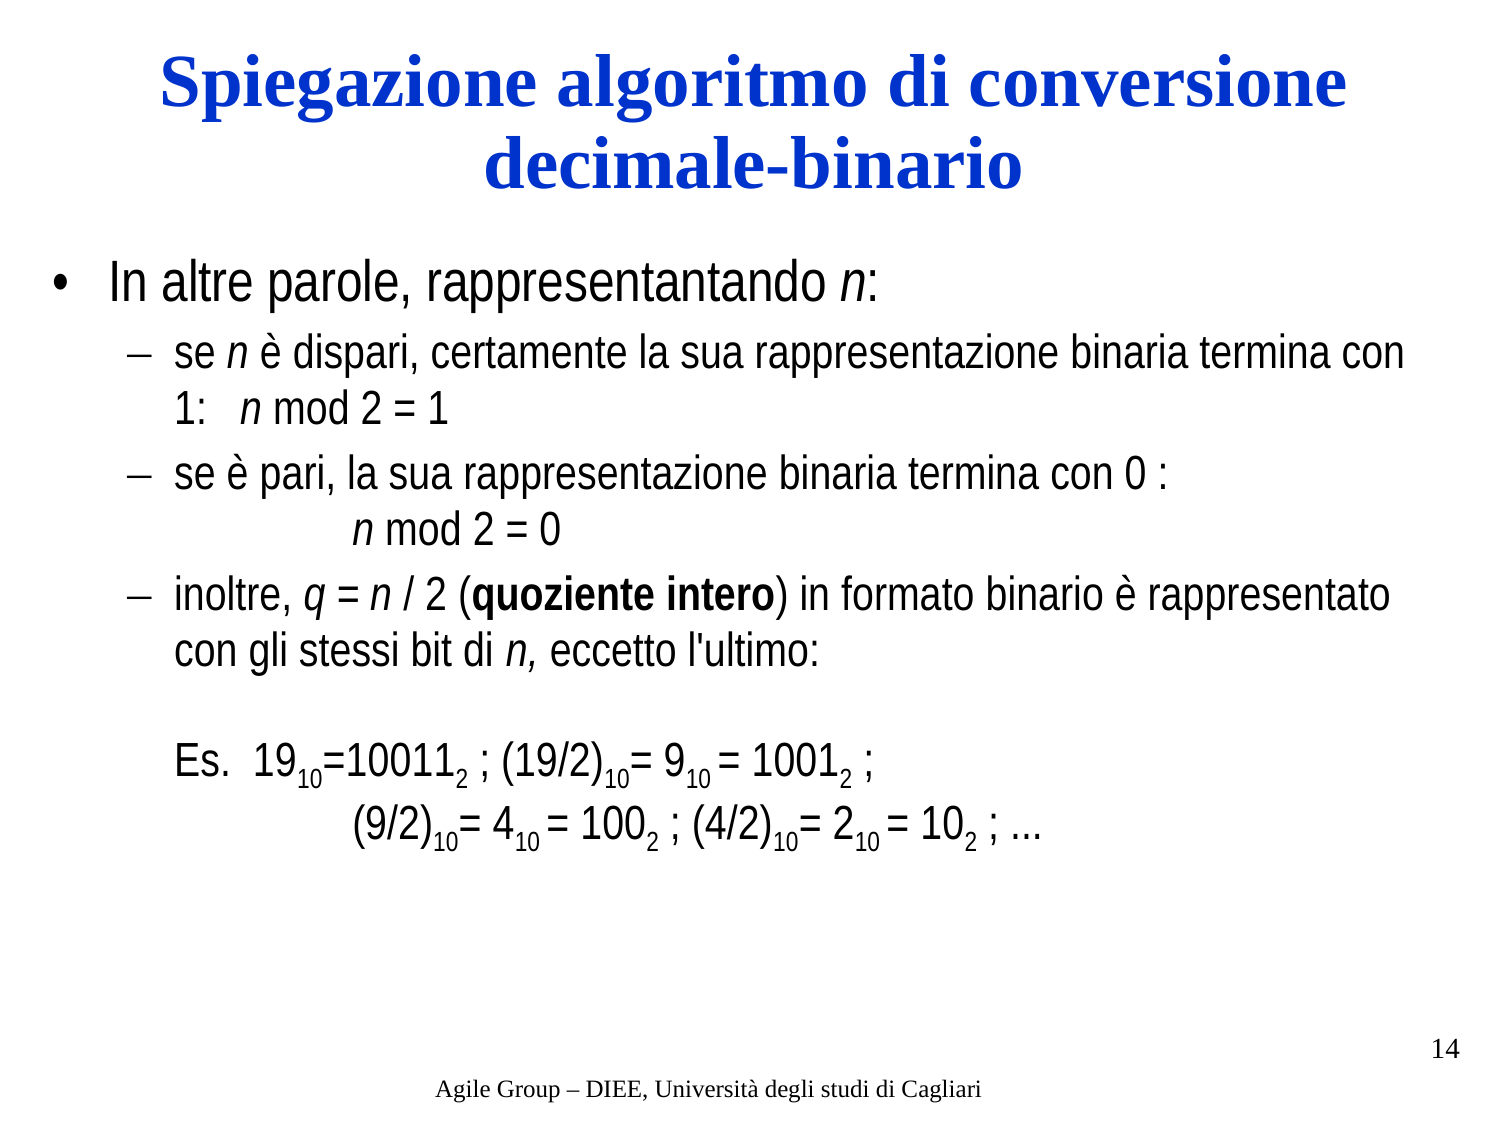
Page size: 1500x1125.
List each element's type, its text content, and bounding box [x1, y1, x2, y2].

list In altre parole, rappresentantando n: se n è dispari, certamente la sua rappresentazione binaria termina con 1: n mod 2 = 1 se è pari, la sua rappresentazione binaria termina con 0 : n mod 2 = 0 inoltre, q = n / 2 (quoziente intero) in formato binario è rappresentato con gli stessi bit di n, eccetto l'ultimo: Es. 1910=100112 ; (19/2)10= 910 = 10012 ; (9/2)10= 410 = 1002 ; (4/2)10= 210 = 102 ; ... [37, 239, 1426, 1031]
title Spiegazione algoritmo di conversione decimale-binario [116, 31, 1392, 213]
